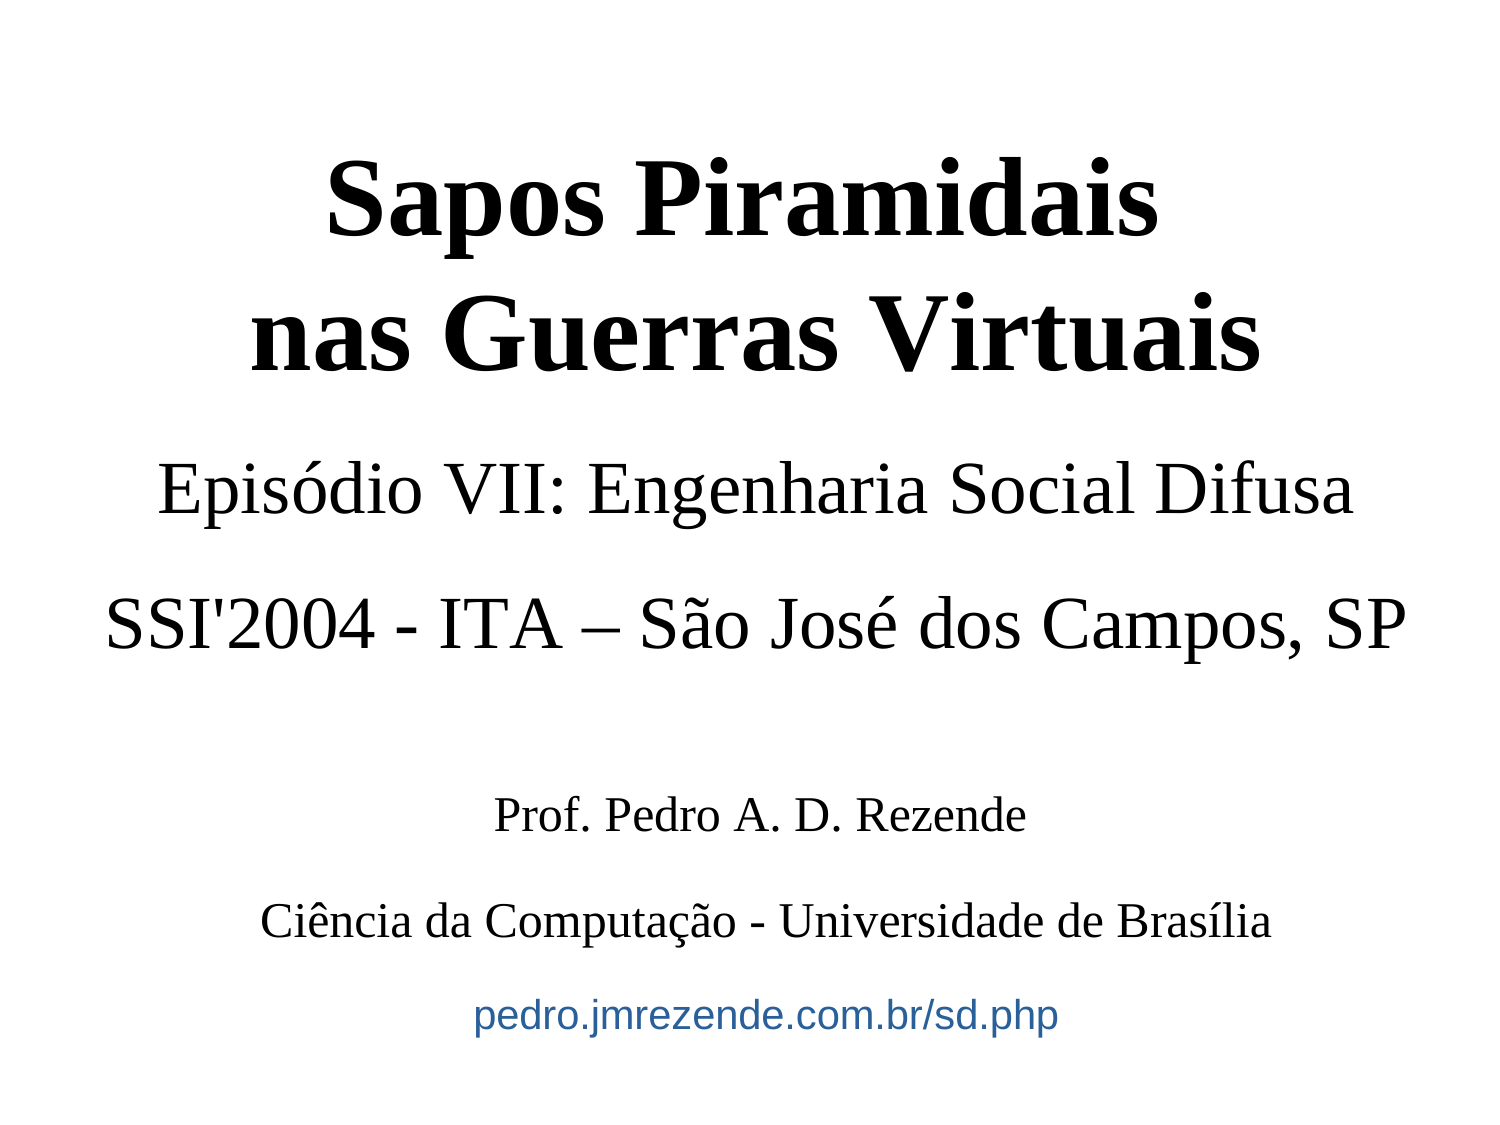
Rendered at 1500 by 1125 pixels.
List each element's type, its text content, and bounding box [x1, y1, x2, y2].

text_box Prof. Pedro A. D. Rezende Ciência da Computação - Universidade de Brasília pedro.jmrezende.com.br/sd.php [96, 741, 1361, 1055]
title Sapos Piramidais nas Guerras Virtuais Episódio VII: Engenharia Social Difusa SSI'2004 - ITA – São José dos Campos, SP [55, 90, 1459, 700]
